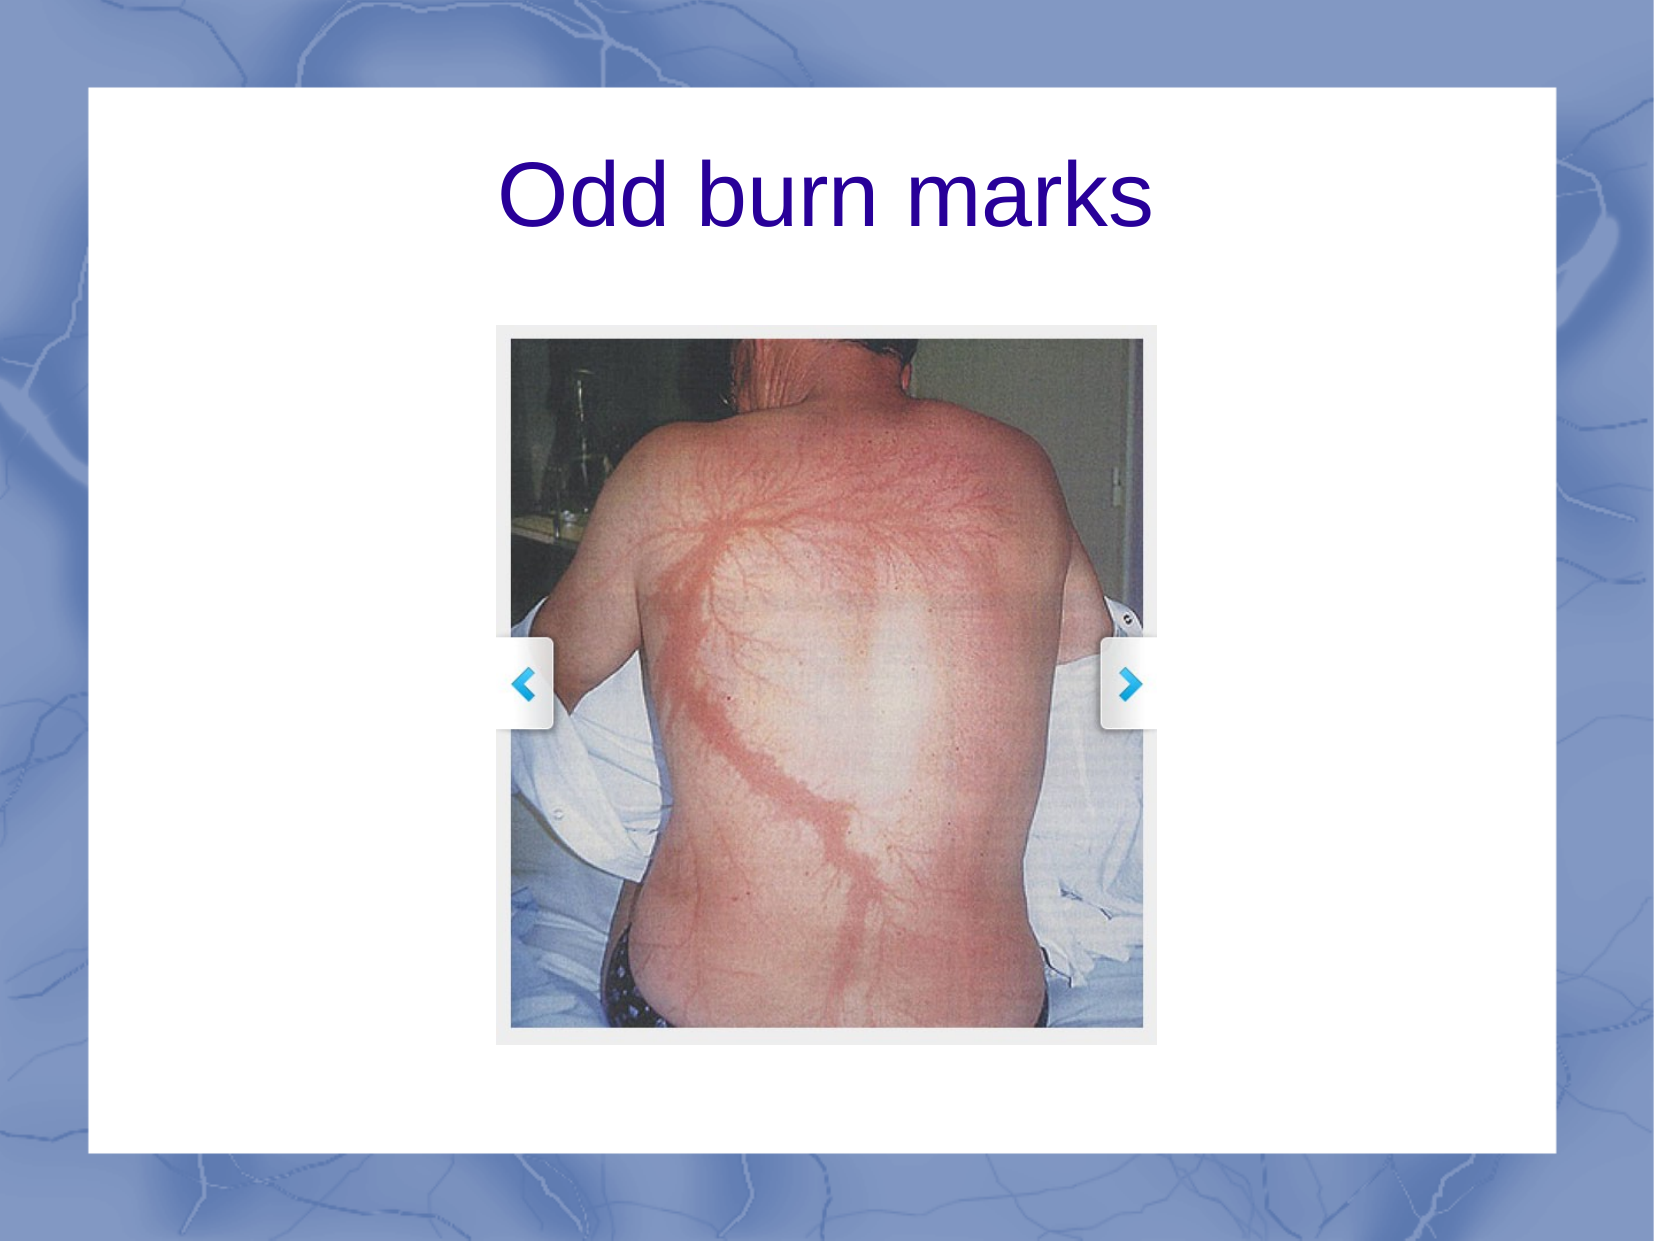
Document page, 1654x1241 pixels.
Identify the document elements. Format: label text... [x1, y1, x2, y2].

picture [0, 0, 1654, 1241]
title Odd burn marks [118, 90, 1536, 298]
